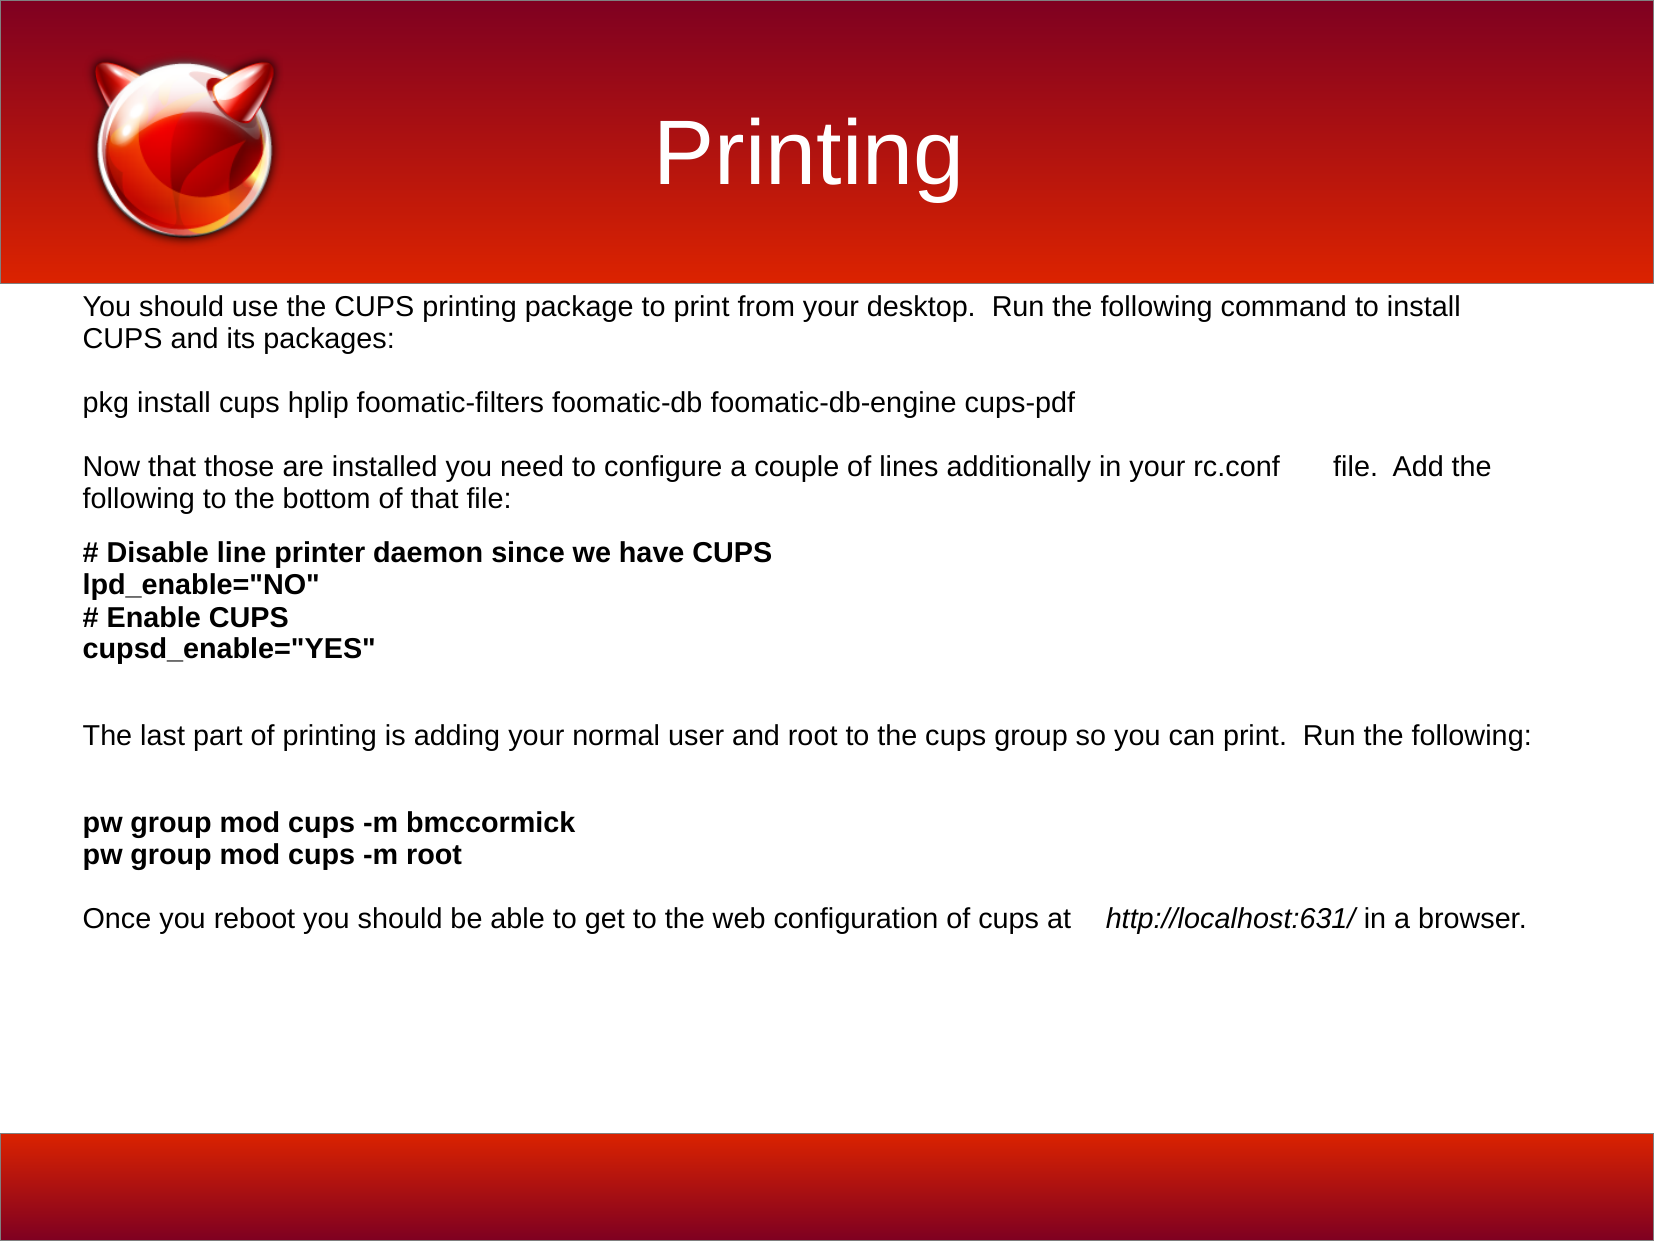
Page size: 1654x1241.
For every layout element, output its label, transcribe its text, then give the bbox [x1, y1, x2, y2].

list You should use the CUPS printing package to print from your desktop. Run the following command to install CUPS and its packages: pkg install cups hplip foomatic-filters foomatic-db foomatic-db-engine cups-pdf Now that those are installed you need to configure a couple of lines additionally in your rc.conf file. Add the following to the bottom of that file: # Disable line printer daemon since we have CUPS lpd_enable="NO" # Enable CUPS cupsd_enable="YES" The last part of printing is adding your normal user and root to the cups group so you can print. Run the following: pw group mod cups -m bmccormick pw group mod cups -m root Once you reboot you should be able to get to the web configuration of cups at http://localhost:631/ in a browser. [82, 290, 1538, 1010]
title Printing [82, 49, 1536, 257]
